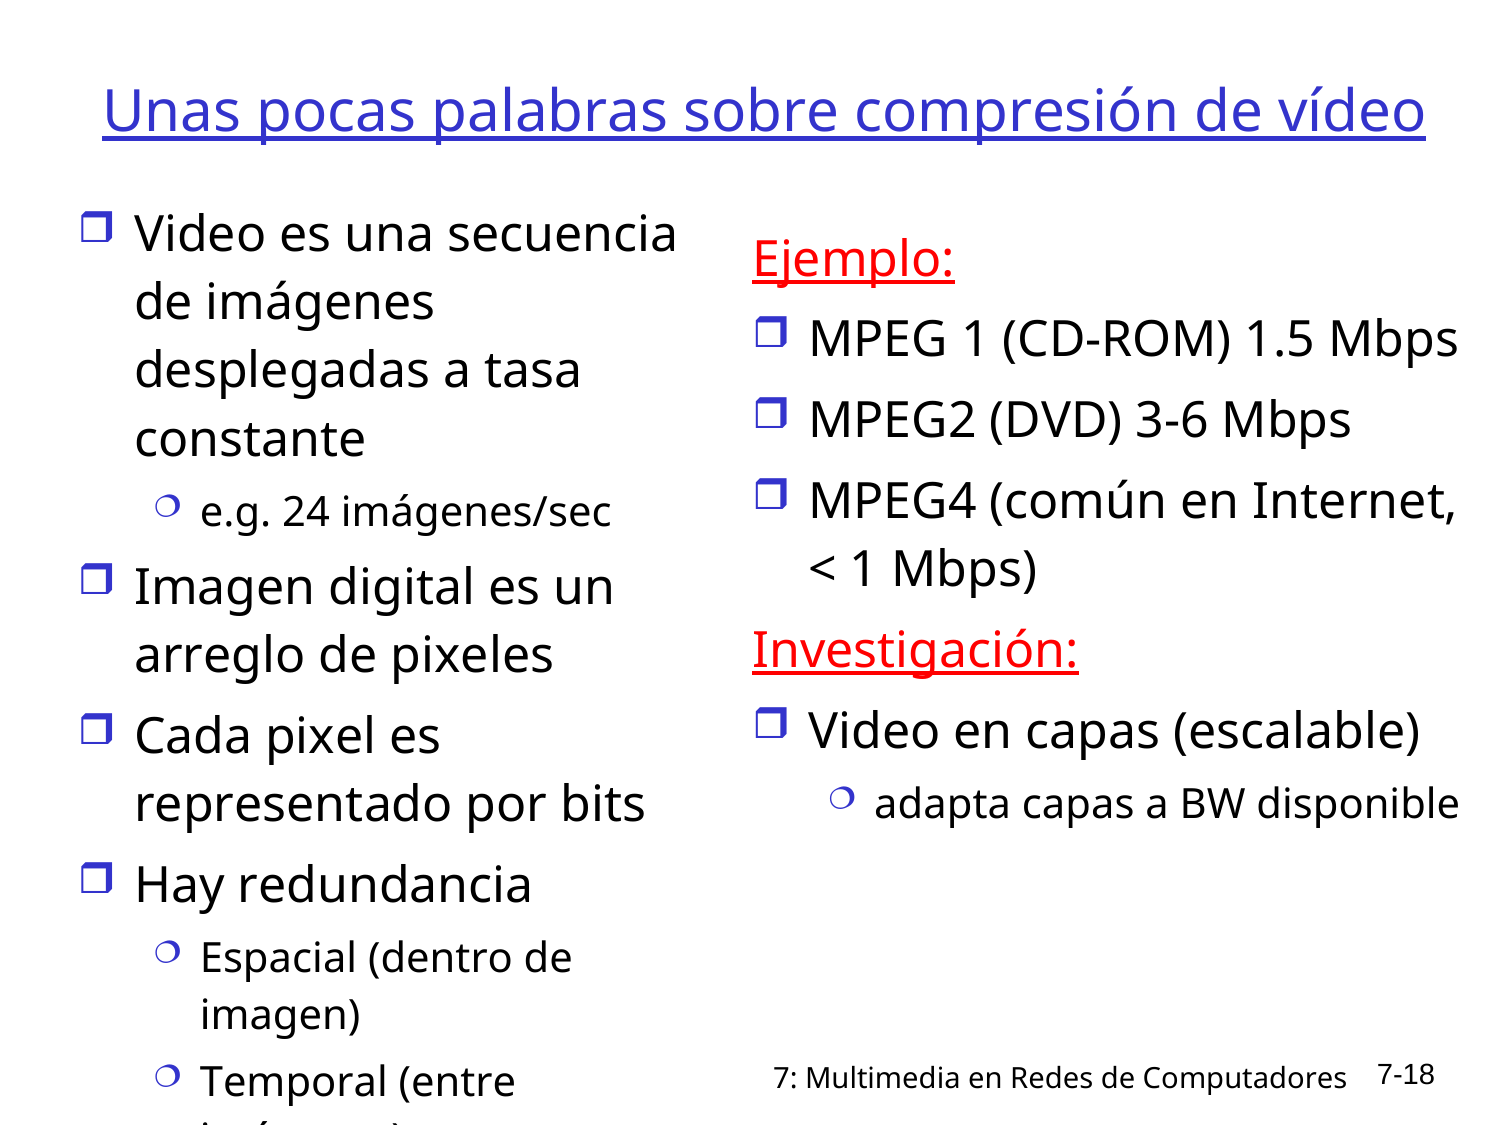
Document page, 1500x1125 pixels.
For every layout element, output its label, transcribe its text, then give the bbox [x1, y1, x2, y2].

list Ejemplo: MPEG 1 (CD-ROM) 1.5 Mbps MPEG2 (DVD) 3-6 Mbps MPEG4 (común en Internet, < 1 Mbps) Investigación: Video en capas (escalable) adapta capas a BW disponible [737, 215, 1500, 1021]
list Video es una secuencia de imágenes desplegadas a tasa constante e.g. 24 imágenes/sec Imagen digital es un arreglo de pixeles Cada pixel es representado por bits Hay redundancia Espacial (dentro de imagen) Temporal (entre imágenes) [63, 190, 713, 1099]
title Unas pocas palabras sobre compresión de vídeo [87, 33, 1460, 185]
